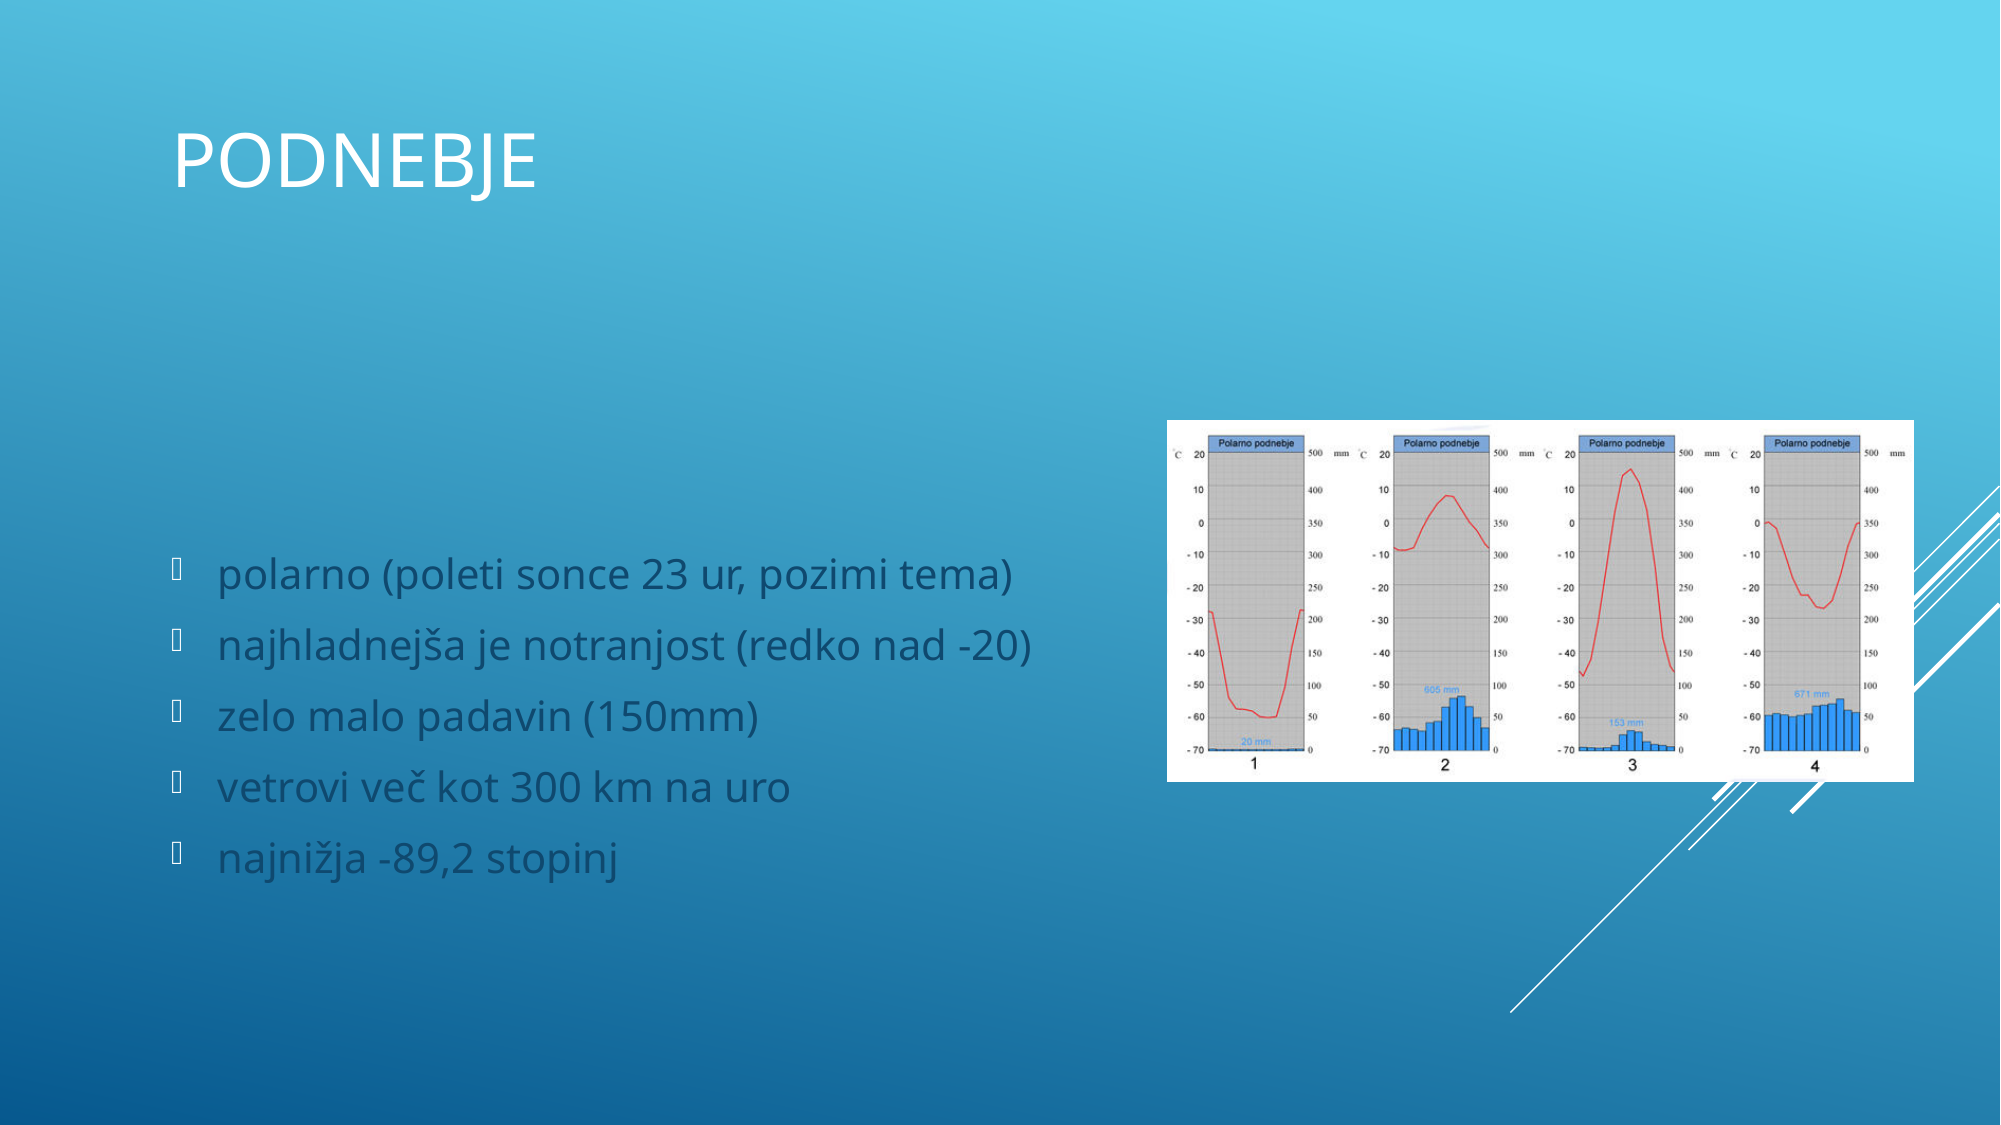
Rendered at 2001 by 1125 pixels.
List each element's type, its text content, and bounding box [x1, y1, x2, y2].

picture [1167, 420, 1914, 782]
title Podnebje [155, 34, 1556, 282]
list polarno (poleti sonce 23 ur, pozimi tema) najhladnejša je notranjost (redko nad -20) zelo malo padavin (150mm) vetrovi več kot 300 km na uro najnižja -89,2 stopinj [155, 453, 1556, 1047]
